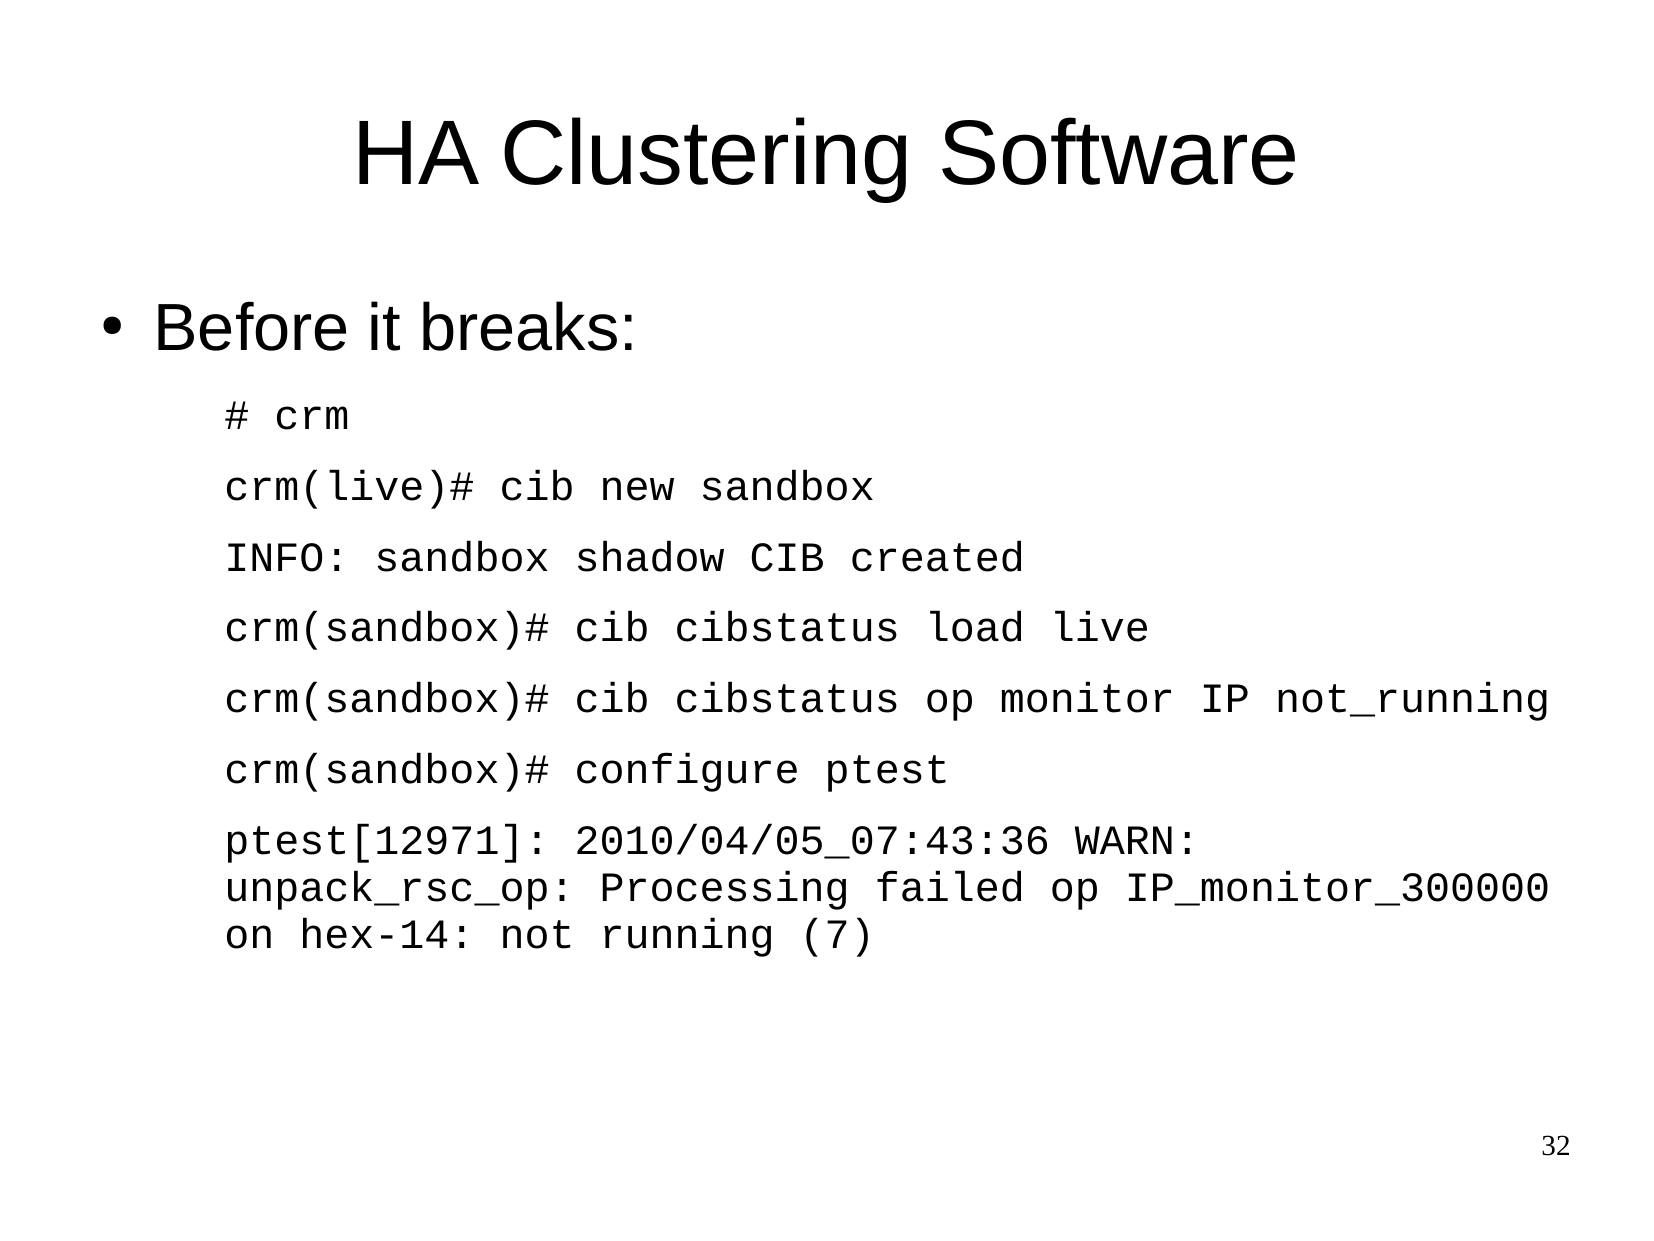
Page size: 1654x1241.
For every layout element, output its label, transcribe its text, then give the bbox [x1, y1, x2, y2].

title HA Clustering Software [82, 49, 1571, 257]
list Before it breaks: # crm crm(live)# cib new sandbox INFO: sandbox shadow CIB created crm(sandbox)# cib cibstatus load live crm(sandbox)# cib cibstatus op monitor IP not_running crm(sandbox)# configure ptest ptest[12971]: 2010/04/05_07:43:36 WARN: unpack_rsc_op: Processing failed op IP_monitor_300000 on hex-14: not running (7) [82, 290, 1571, 1109]
